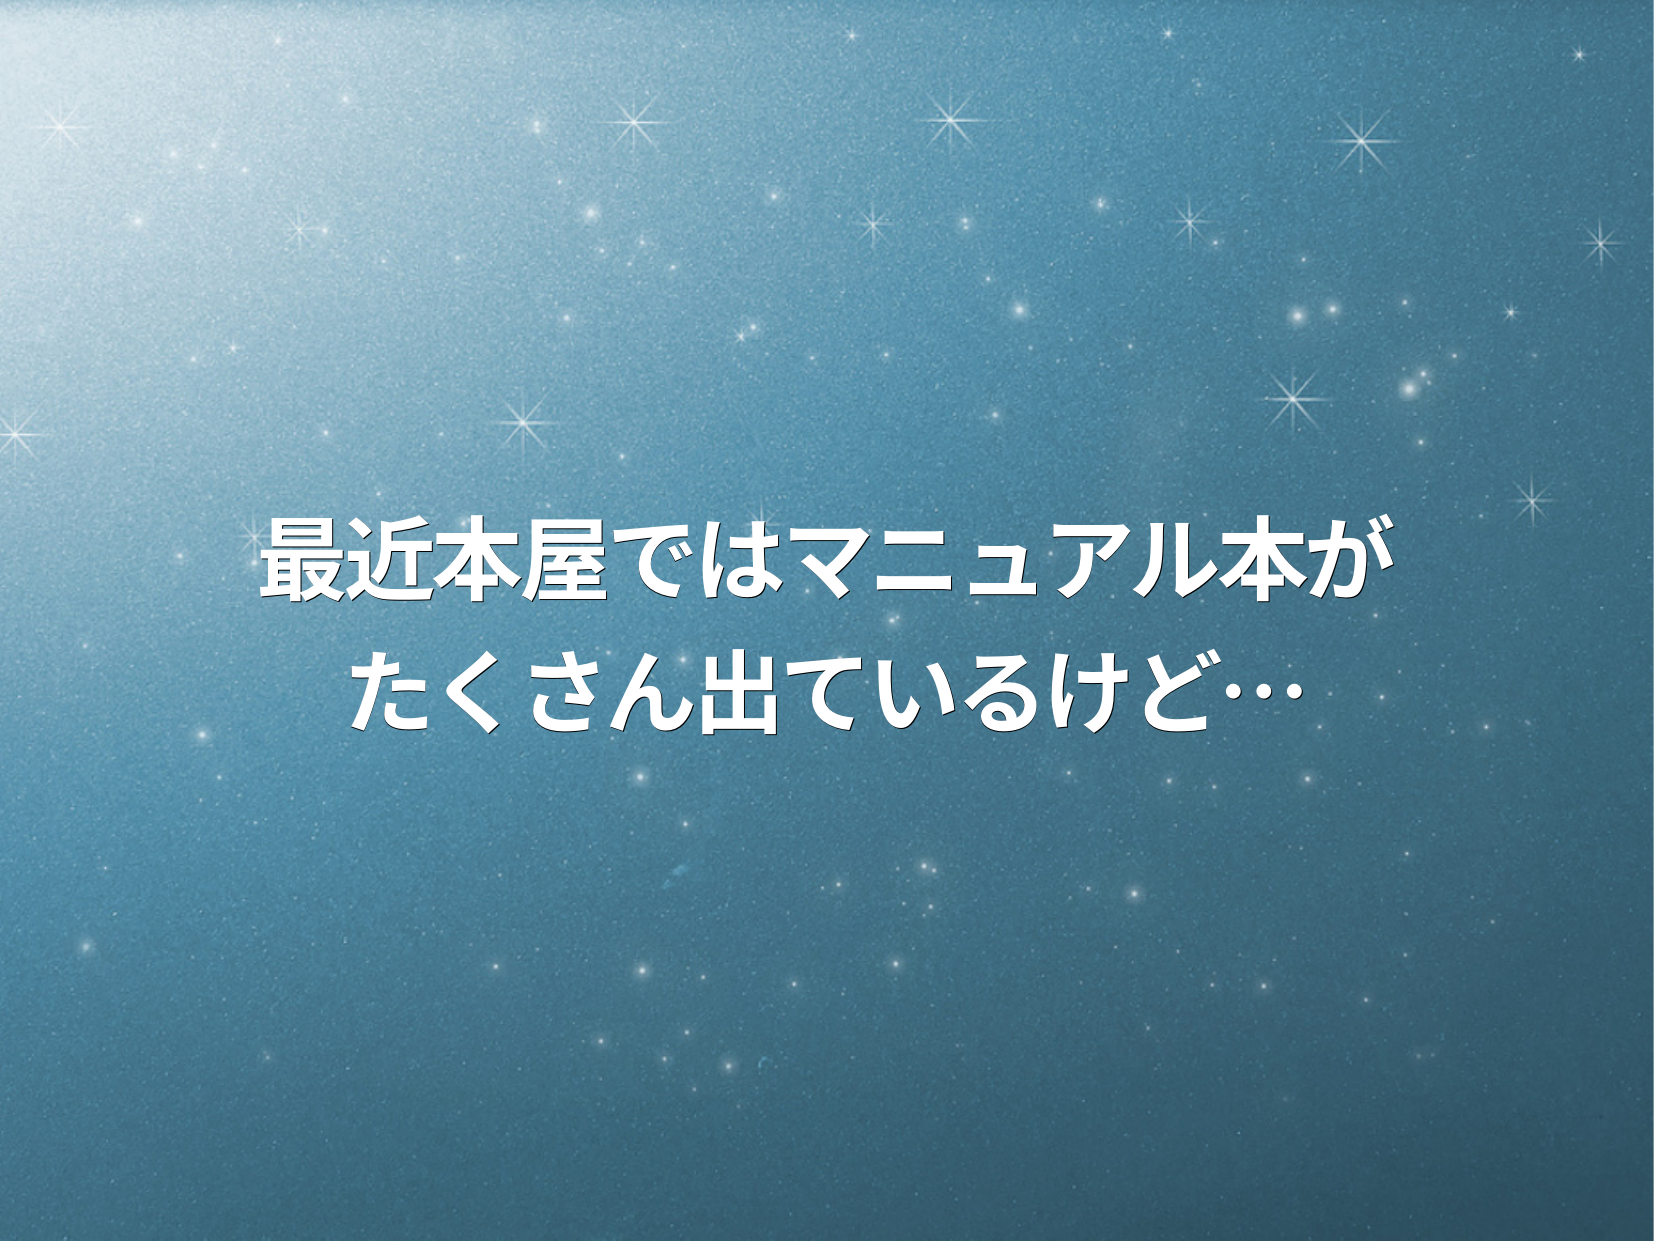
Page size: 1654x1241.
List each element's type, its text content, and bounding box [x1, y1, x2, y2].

title 最近本屋ではマニュアル本が たくさん出ているけど… [82, 483, 1571, 757]
picture [0, 0, 1654, 1241]
